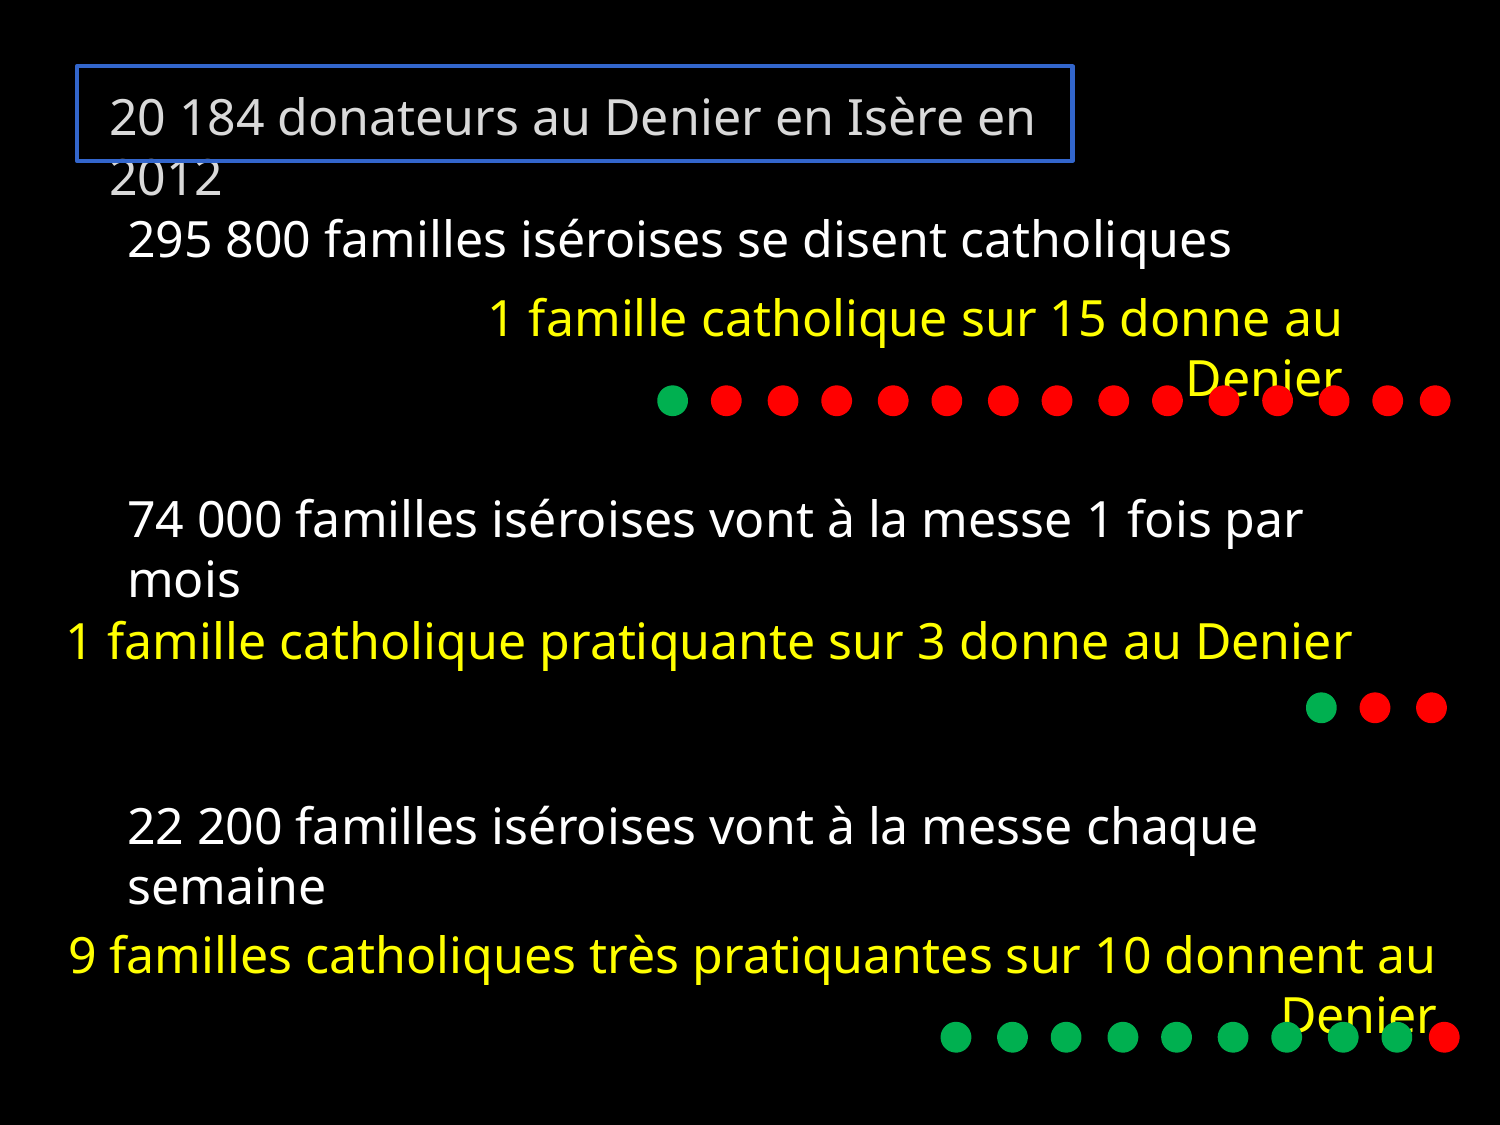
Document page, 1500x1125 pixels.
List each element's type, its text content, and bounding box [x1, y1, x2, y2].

text_box 1 famille catholique pratiquante sur 3 donne au Denier [50, 586, 1469, 693]
text_box [1107, 1021, 1139, 1053]
text_box [1359, 692, 1391, 724]
text_box [940, 1021, 972, 1053]
text_box [877, 385, 909, 417]
text_box [1217, 1021, 1249, 1053]
text_box 295 800 familles iséroises se disent catholiques [112, 172, 1412, 303]
text_box 20 184 donateurs au Denier en Isère en 2012 [94, 78, 1070, 159]
text_box 22 200 familles iséroises vont à la messe chaque semaine [112, 786, 1471, 916]
text_box [1050, 1021, 1082, 1053]
text_box [1428, 1021, 1460, 1053]
text_box [1306, 692, 1337, 724]
text_box [931, 385, 963, 417]
text_box [1416, 692, 1447, 724]
text_box [1161, 1021, 1192, 1053]
text_box [1381, 1021, 1413, 1053]
text_box [710, 385, 742, 417]
text_box 74 000 familles iséroises vont à la messe 1 fois par mois [112, 479, 1436, 586]
text_box [997, 1021, 1028, 1053]
text_box [1262, 385, 1293, 417]
text_box [1041, 385, 1073, 417]
text_box [987, 385, 1019, 417]
text_box [1271, 1021, 1303, 1053]
text_box [1327, 1021, 1359, 1053]
text_box 1 famille catholique sur 15 donne au Denier [472, 278, 1459, 386]
text_box [821, 385, 853, 417]
text_box [1152, 385, 1183, 417]
text_box [1372, 385, 1404, 417]
text_box [1208, 385, 1240, 417]
text_box 9 familles catholiques très pratiquantes sur 10 donnent au Denier [53, 916, 1471, 1023]
text_box [1419, 385, 1451, 417]
text_box [1318, 385, 1350, 417]
text_box [767, 385, 799, 417]
text_box [657, 385, 688, 417]
text_box 20 184 donateurs au Denier en Isère en 2012 [94, 78, 1098, 213]
text_box [1098, 385, 1130, 417]
